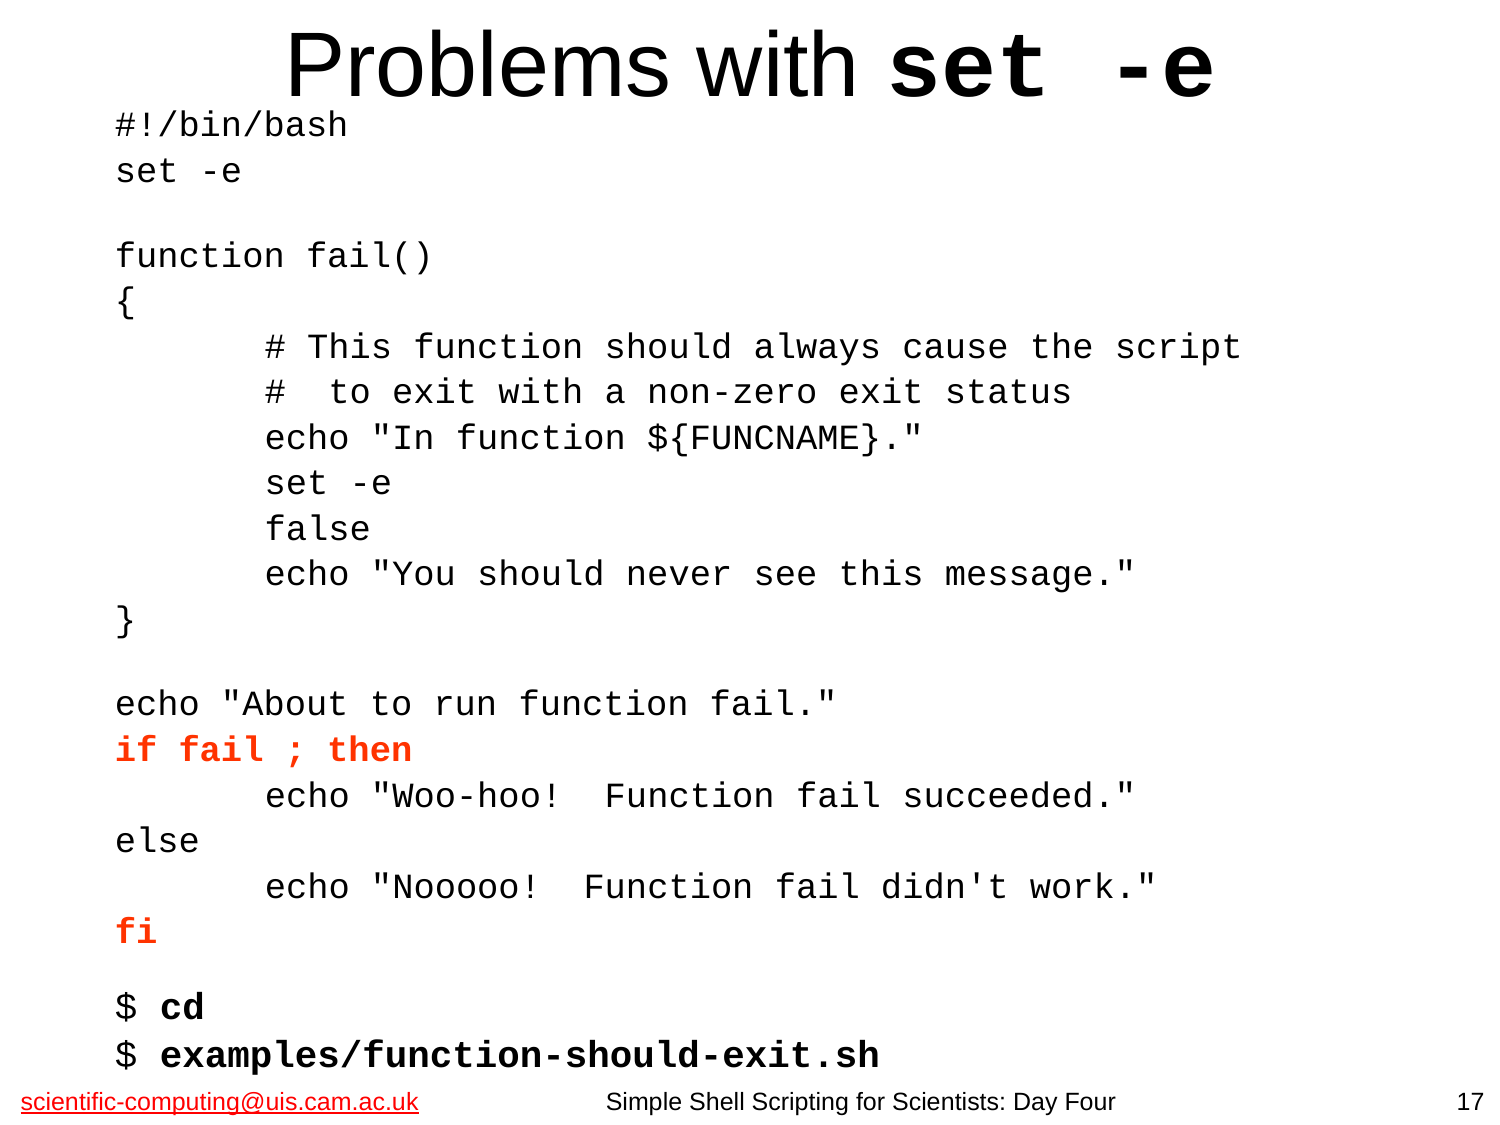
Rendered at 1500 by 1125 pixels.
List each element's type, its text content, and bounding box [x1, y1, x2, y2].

title Problems with set -e [112, 5, 1388, 100]
list #!/bin/bash set -e function fail() { # This function should always cause the script # to exit with a non-zero exit status echo "In function ${FUNCNAME}." set -e false echo "You should never see this message." } echo "About to run function fail." if fail ; then echo "Woo-hoo! Function fail succeeded." else echo "Nooooo! Function fail didn't work." fi $ cd $ examples/function-should-exit.sh [99, 100, 1401, 1088]
